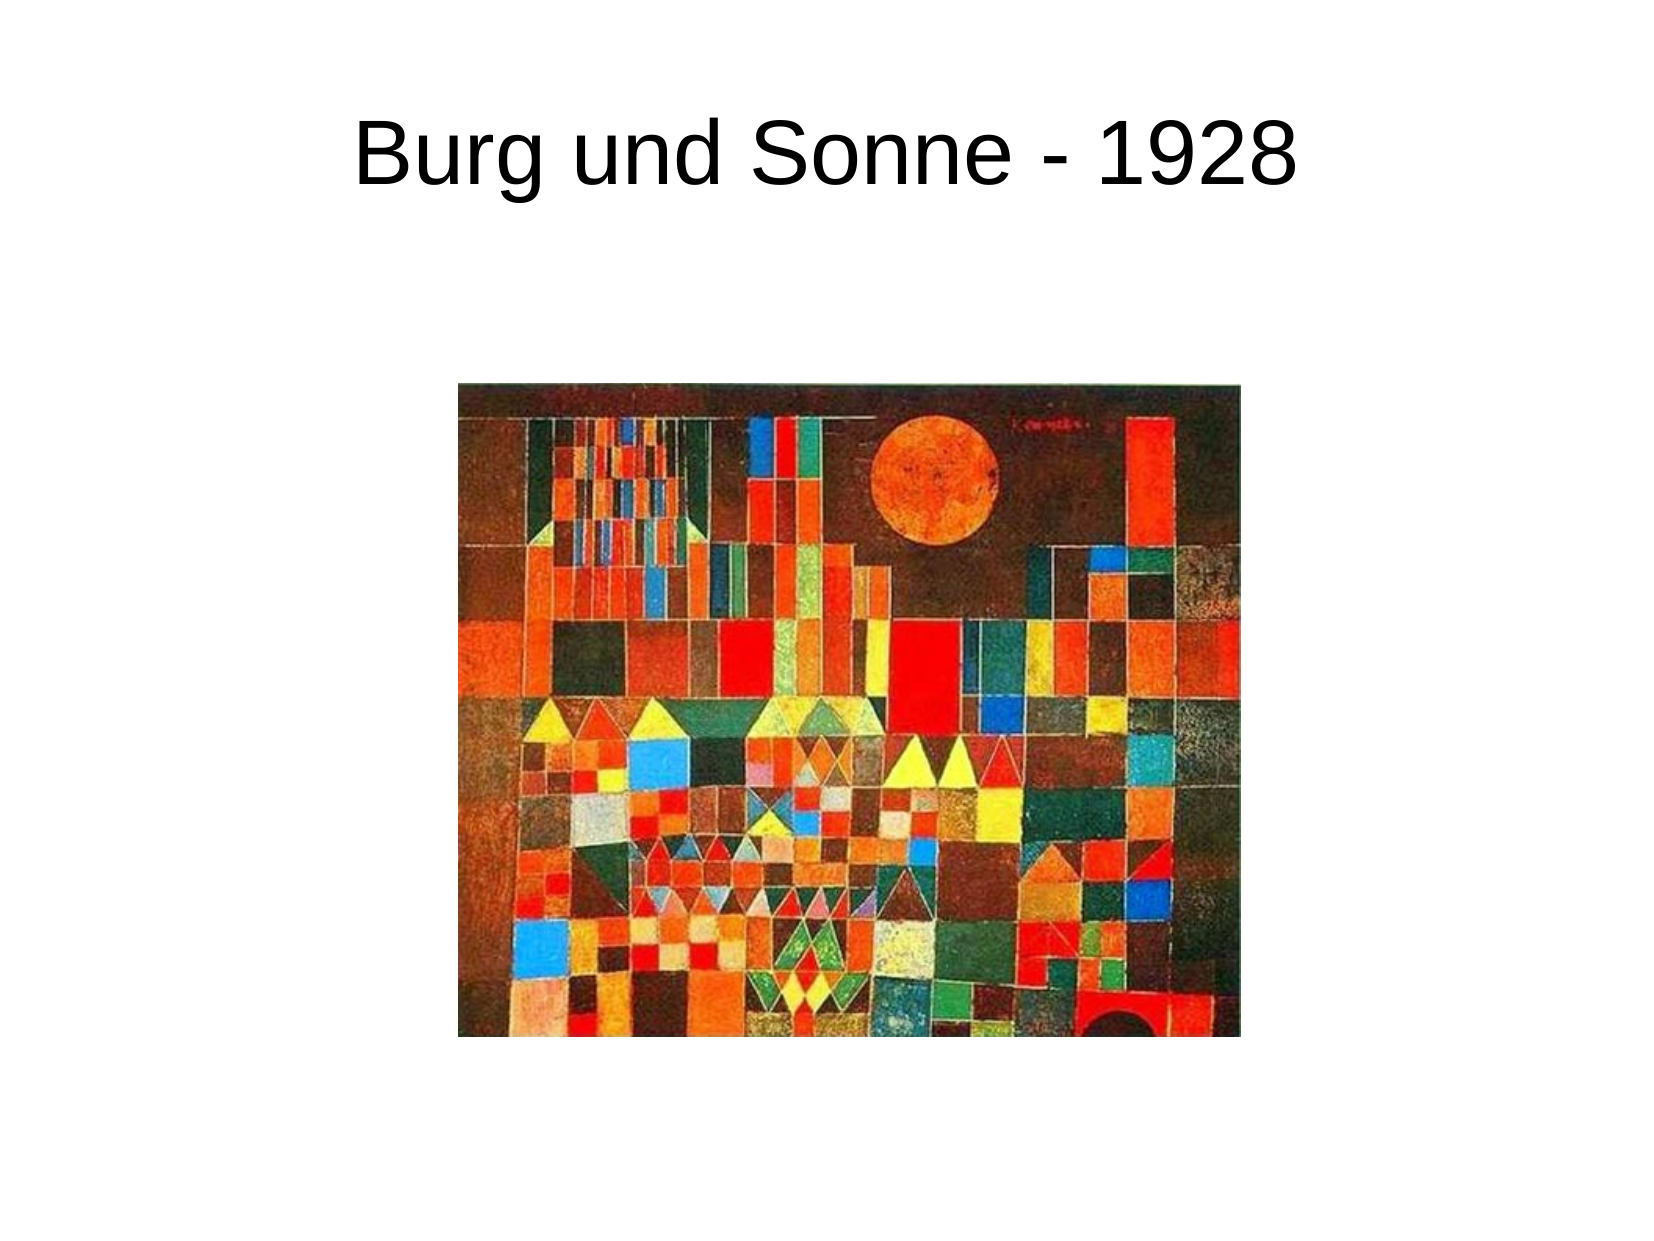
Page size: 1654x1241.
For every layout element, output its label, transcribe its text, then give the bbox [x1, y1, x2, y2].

picture [458, 383, 1241, 1037]
title Burg und Sonne - 1928 [82, 56, 1571, 250]
